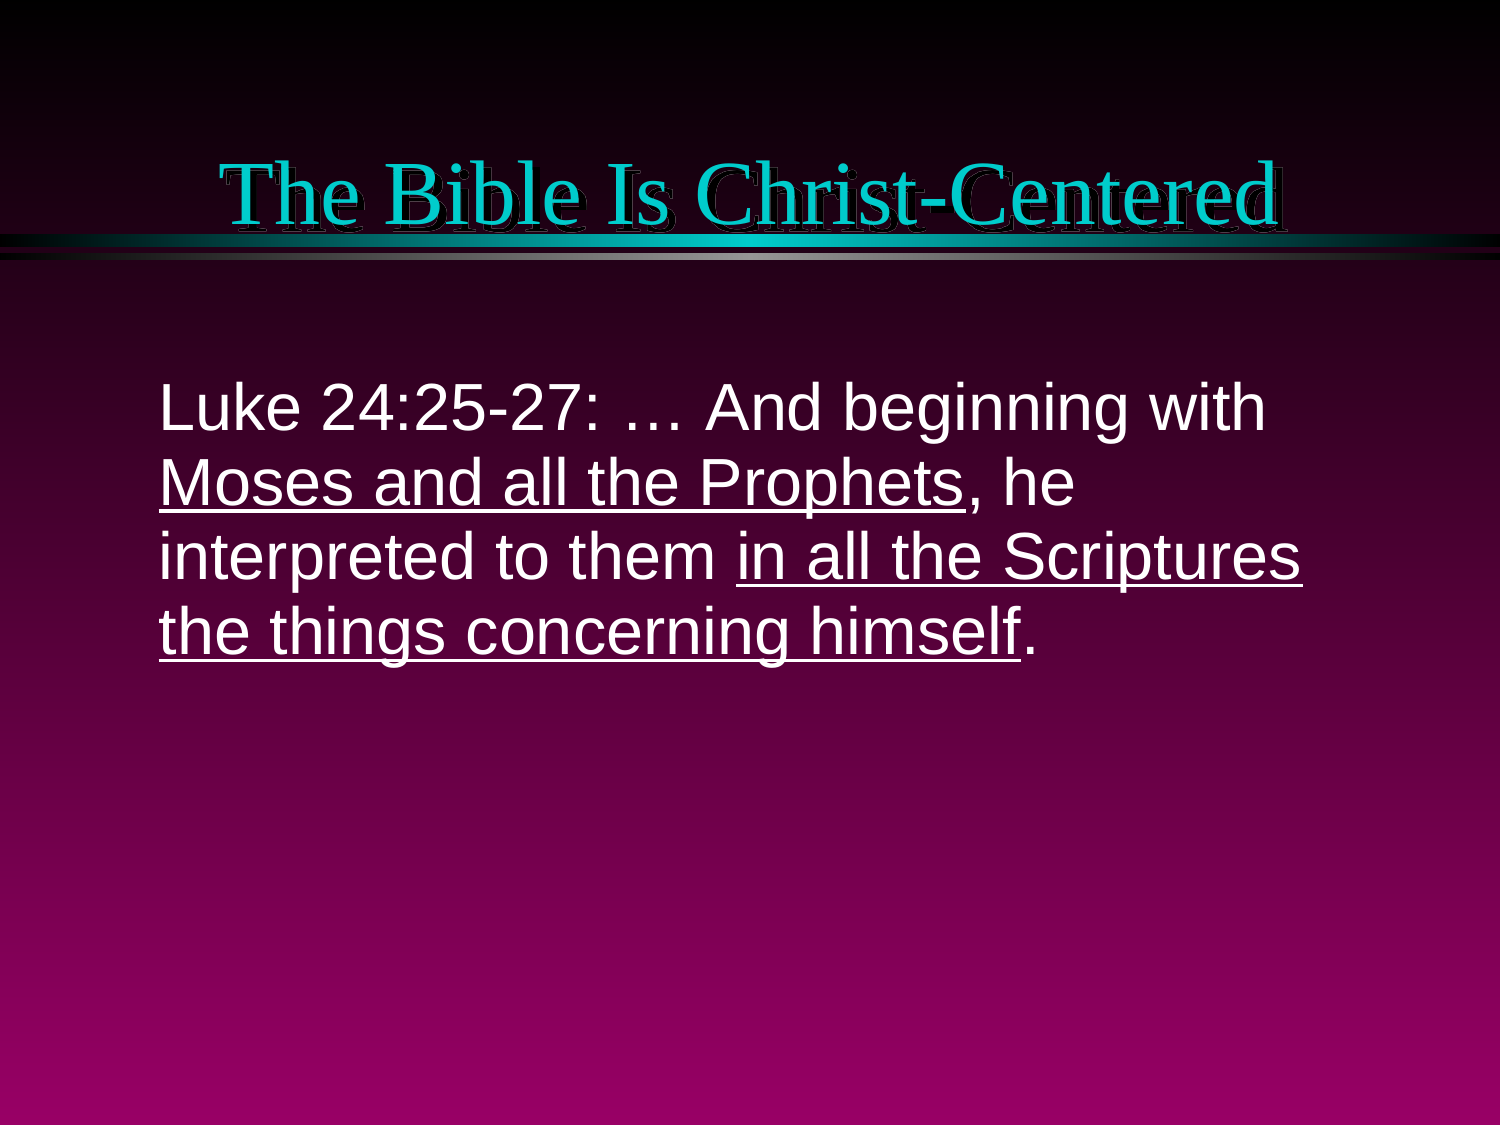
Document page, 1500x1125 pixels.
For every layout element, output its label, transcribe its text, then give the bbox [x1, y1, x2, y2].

title The Bible Is Christ-Centered [150, 135, 1351, 253]
list Luke 24:25-27: … And beginning with Moses and all the Prophets, he interpreted to them in all the Scriptures the things concerning himself. [87, 362, 1375, 988]
